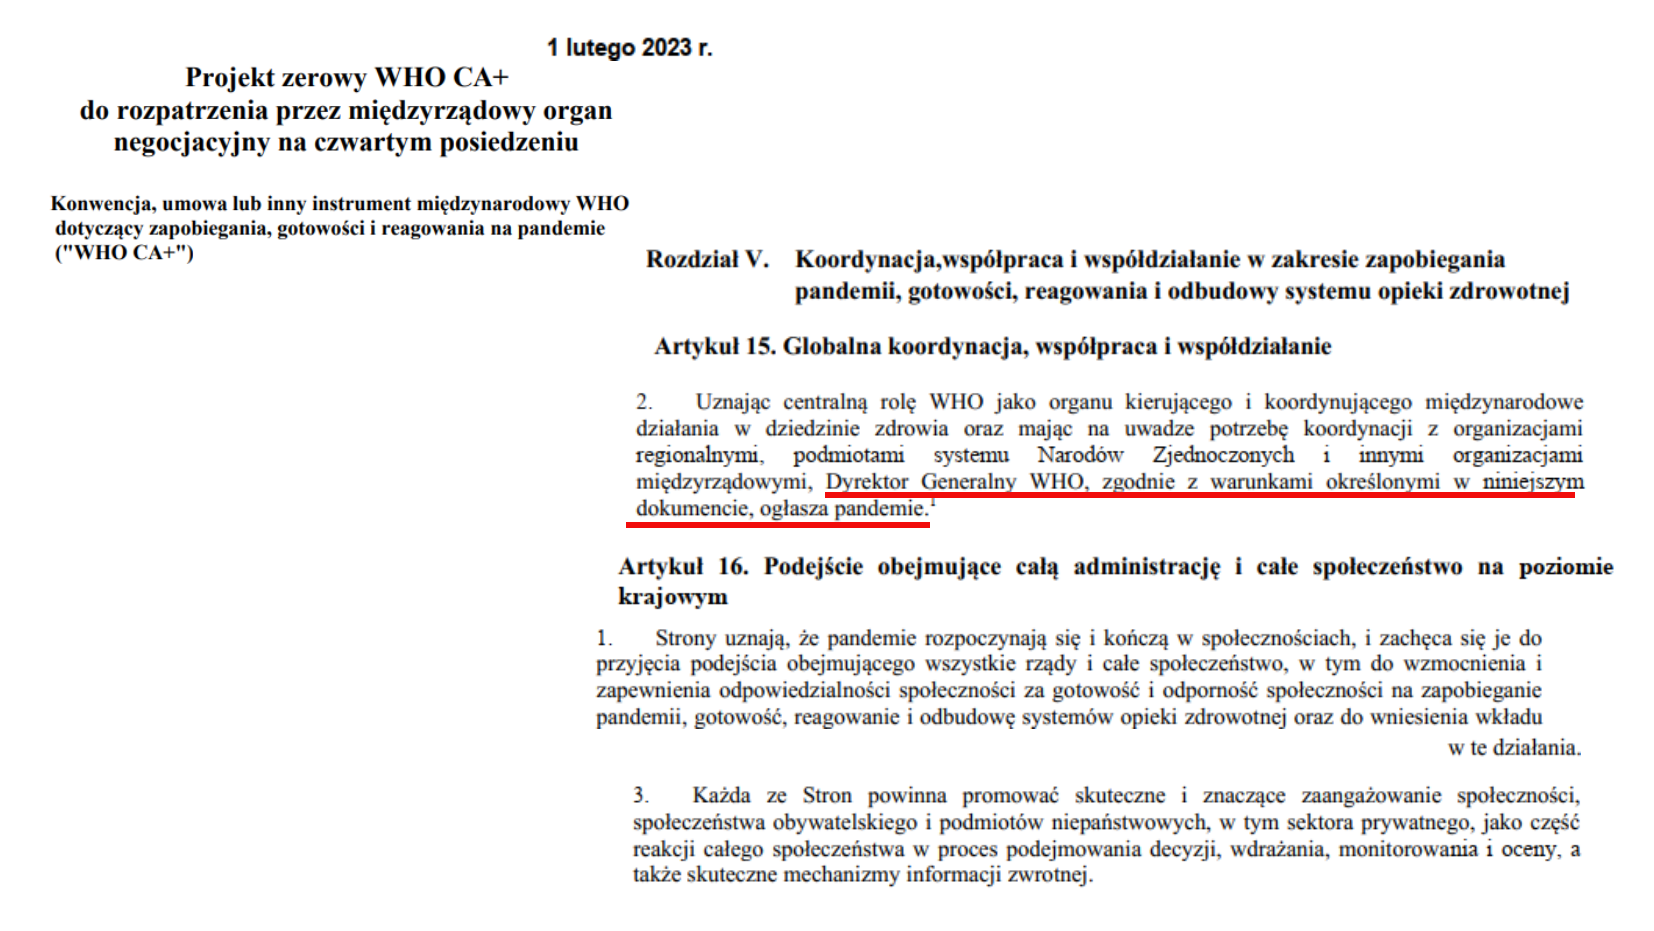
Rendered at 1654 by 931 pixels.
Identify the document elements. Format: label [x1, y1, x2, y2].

picture [1440, 734, 1581, 765]
picture [625, 381, 1591, 526]
picture [625, 779, 1591, 896]
picture [30, 29, 1591, 367]
picture [585, 554, 1620, 729]
